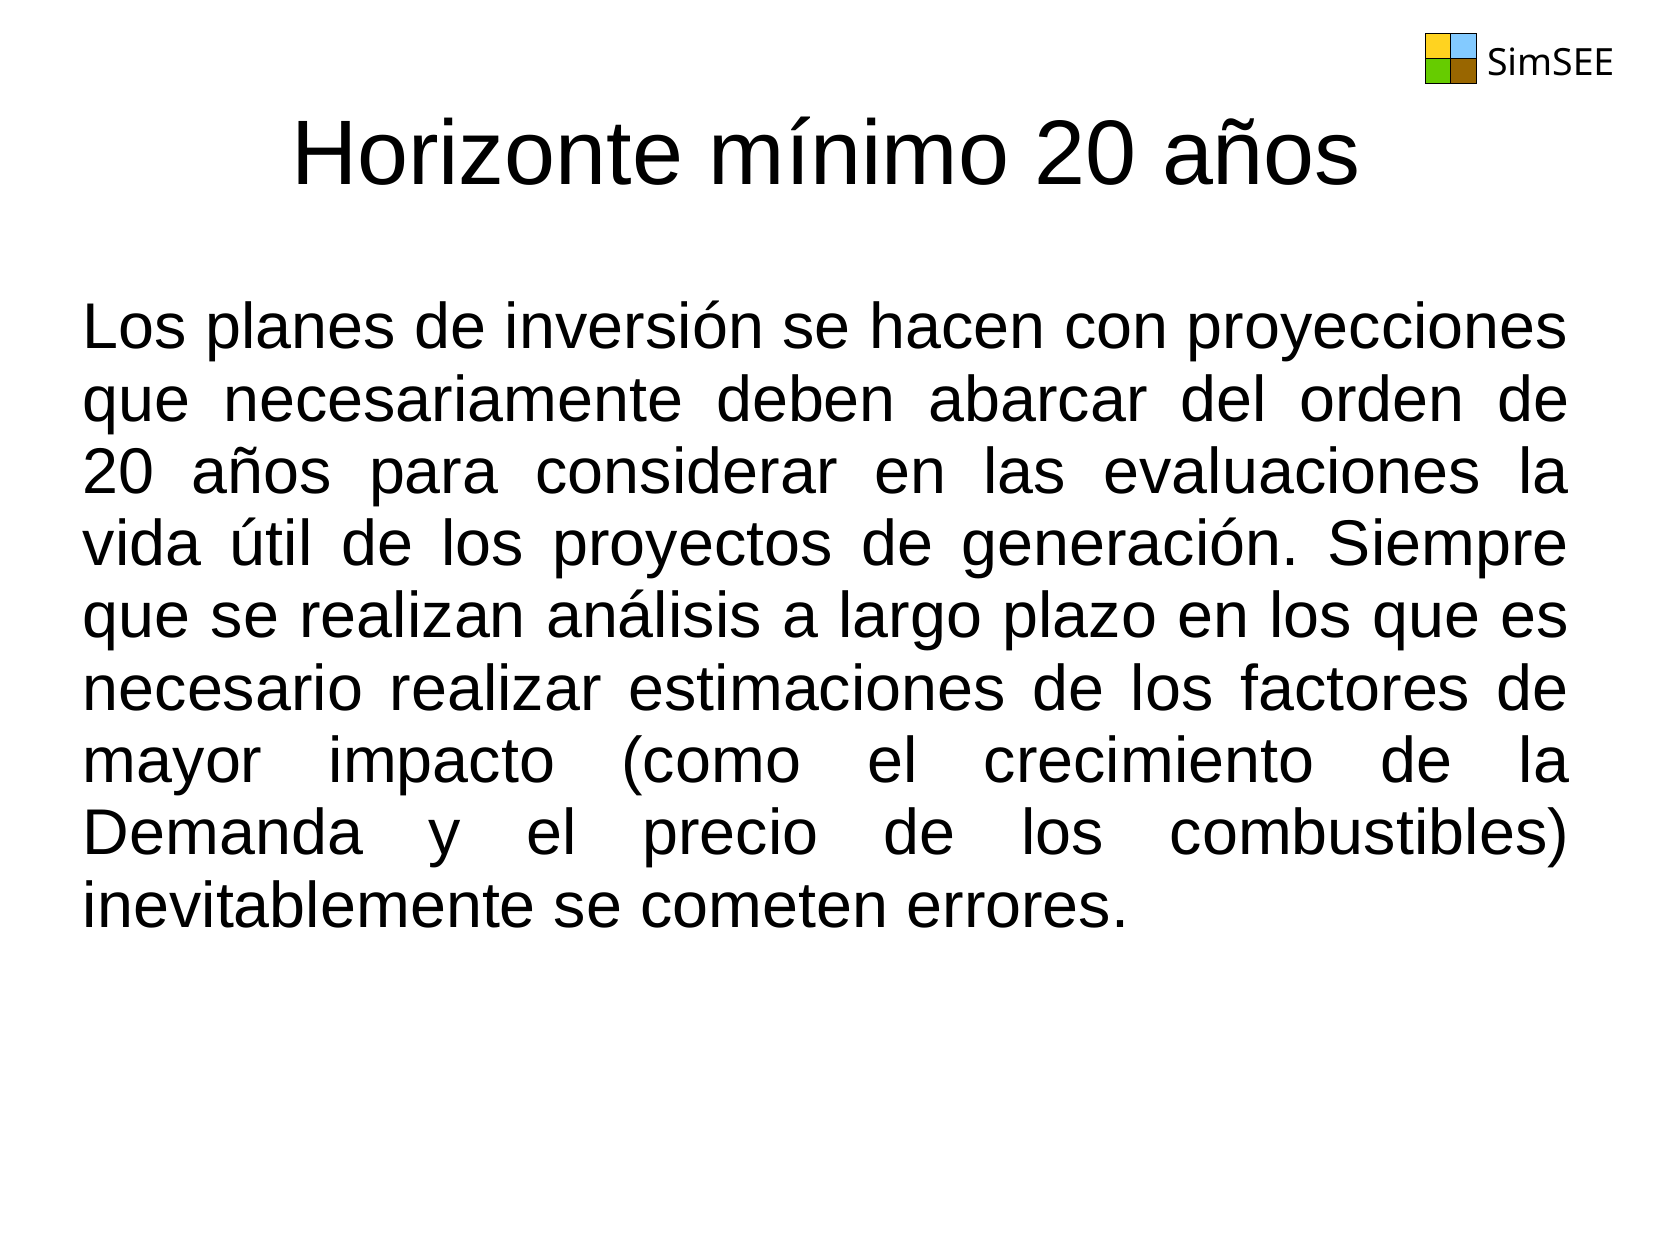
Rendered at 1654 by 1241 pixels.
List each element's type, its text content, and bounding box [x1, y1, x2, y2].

list Los planes de inversión se hacen con proyecciones que necesariamente deben abarcar del orden de 20 años para considerar en las evaluaciones la vida útil de los proyectos de generación. Siempre que se realizan análisis a largo plazo en los que es necesario realizar estimaciones de los factores de mayor impacto (como el crecimiento de la Demanda y el precio de los combustibles) inevitablemente se cometen errores. [82, 290, 1571, 1010]
title Horizonte mínimo 20 años [82, 49, 1571, 257]
